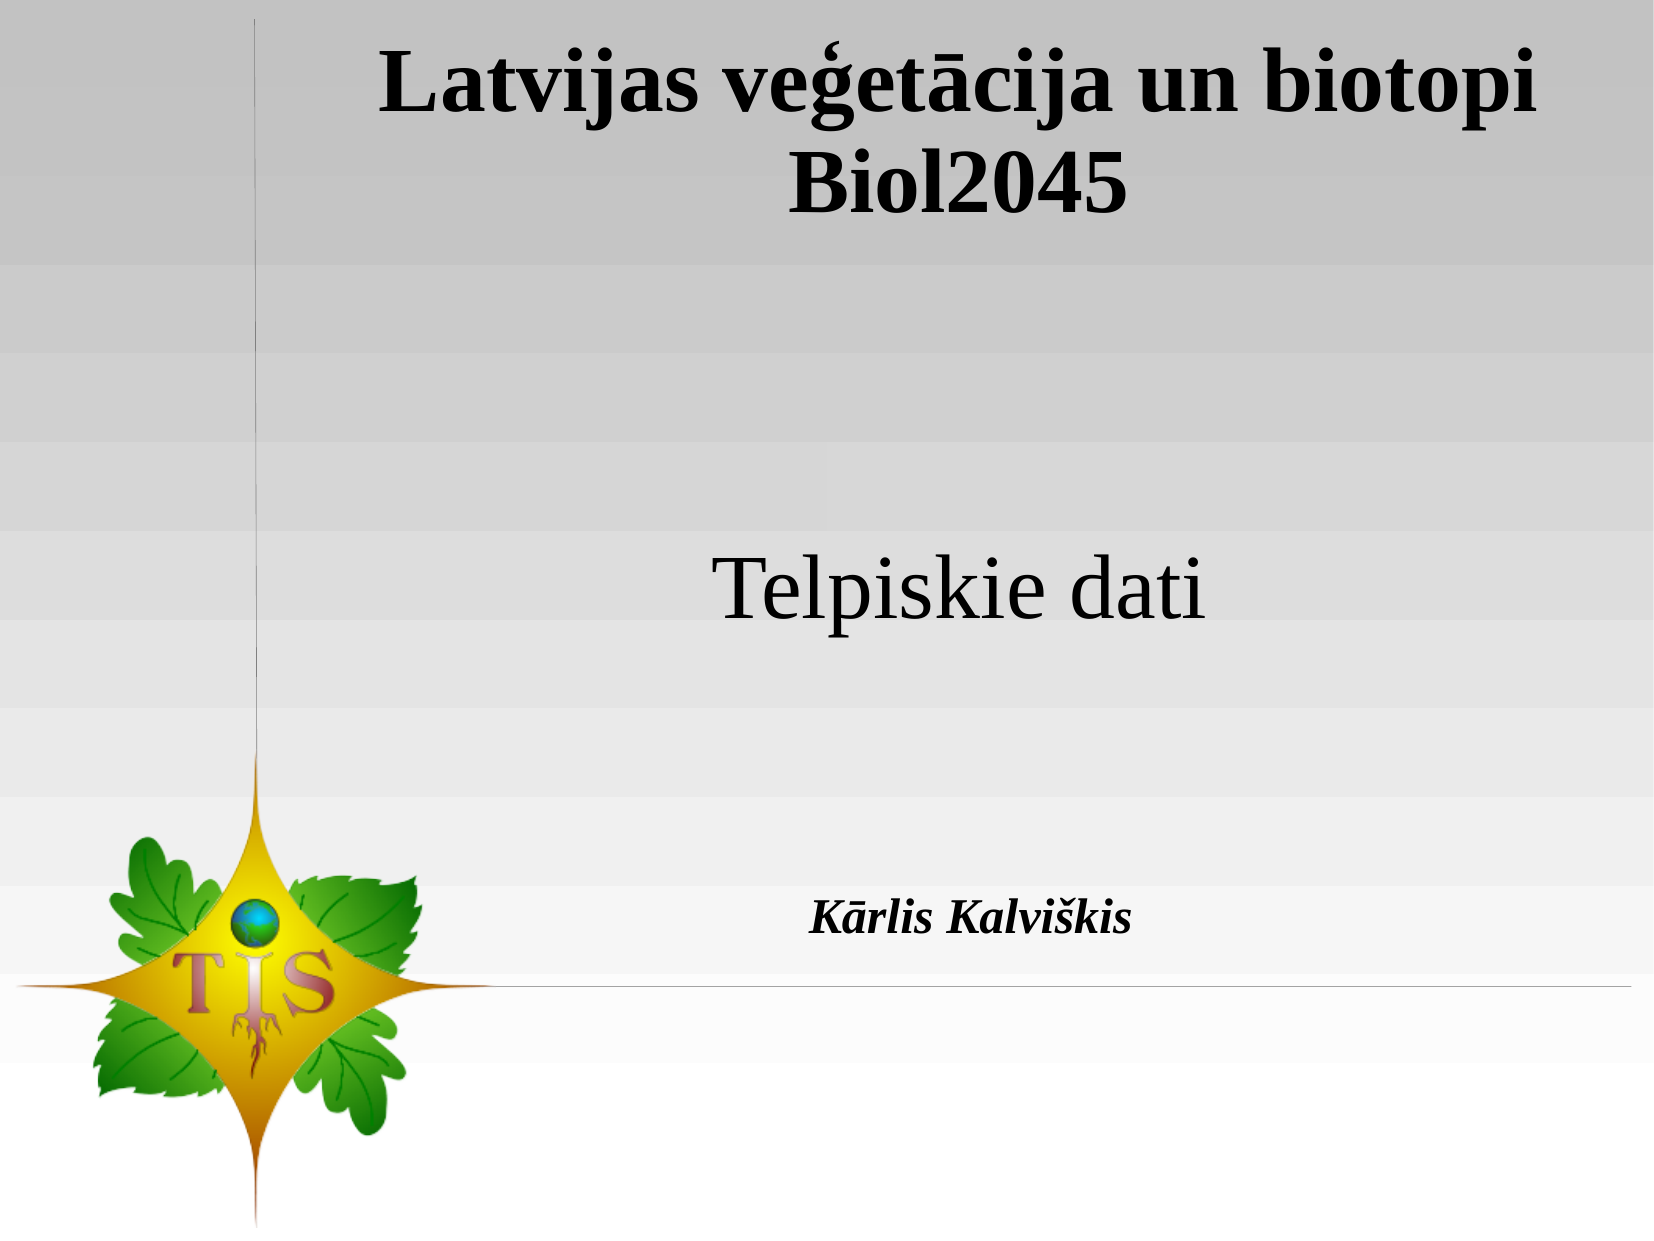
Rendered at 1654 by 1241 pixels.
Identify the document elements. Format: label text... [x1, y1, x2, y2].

picture [0, 0, 1654, 1241]
title Telpiskie dati [295, 314, 1625, 861]
